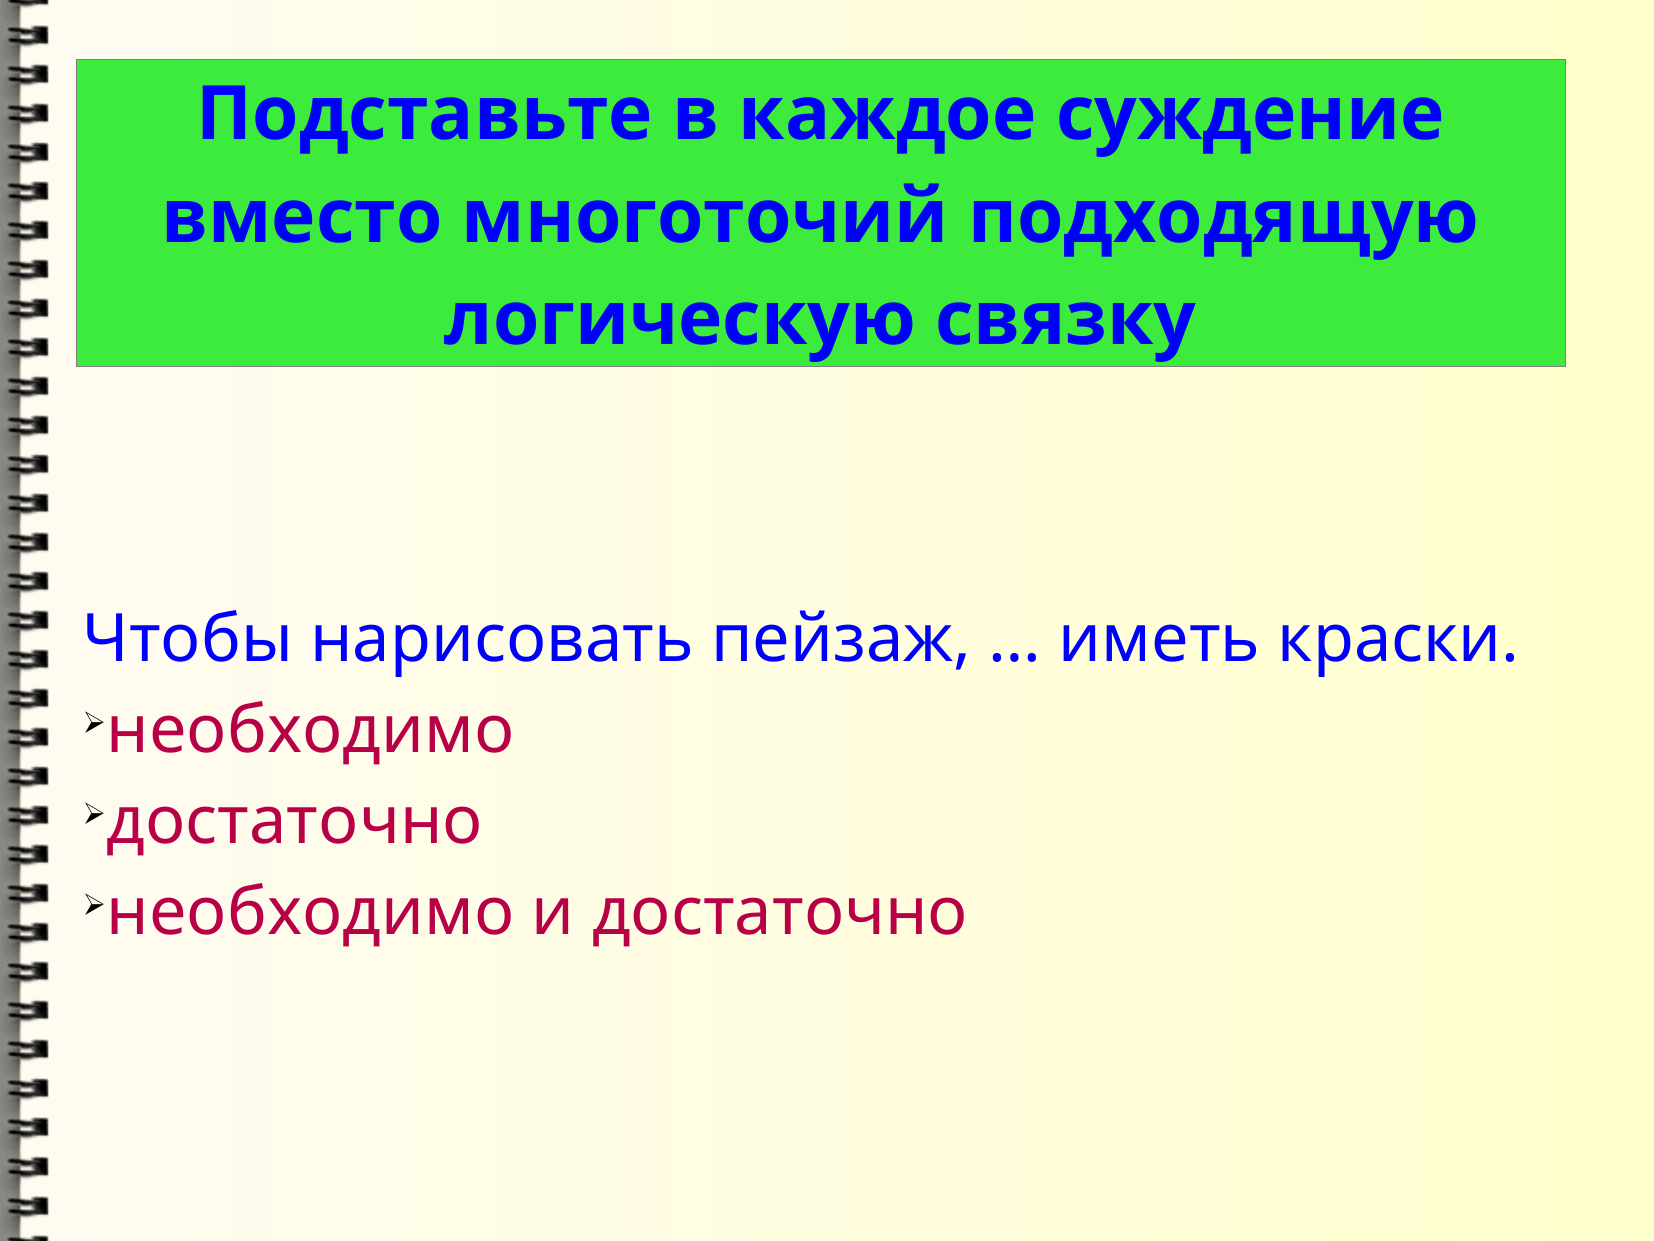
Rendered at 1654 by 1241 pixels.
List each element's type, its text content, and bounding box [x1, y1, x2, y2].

picture [0, 0, 1654, 1241]
subtitle Чтобы нарисовать пейзаж, … иметь краски. необходимо достаточно необходимо и достаточно [82, 442, 1571, 1102]
title Подставьте в каждое суждение вместо многоточий подходящую логическую связку [76, 79, 1566, 347]
